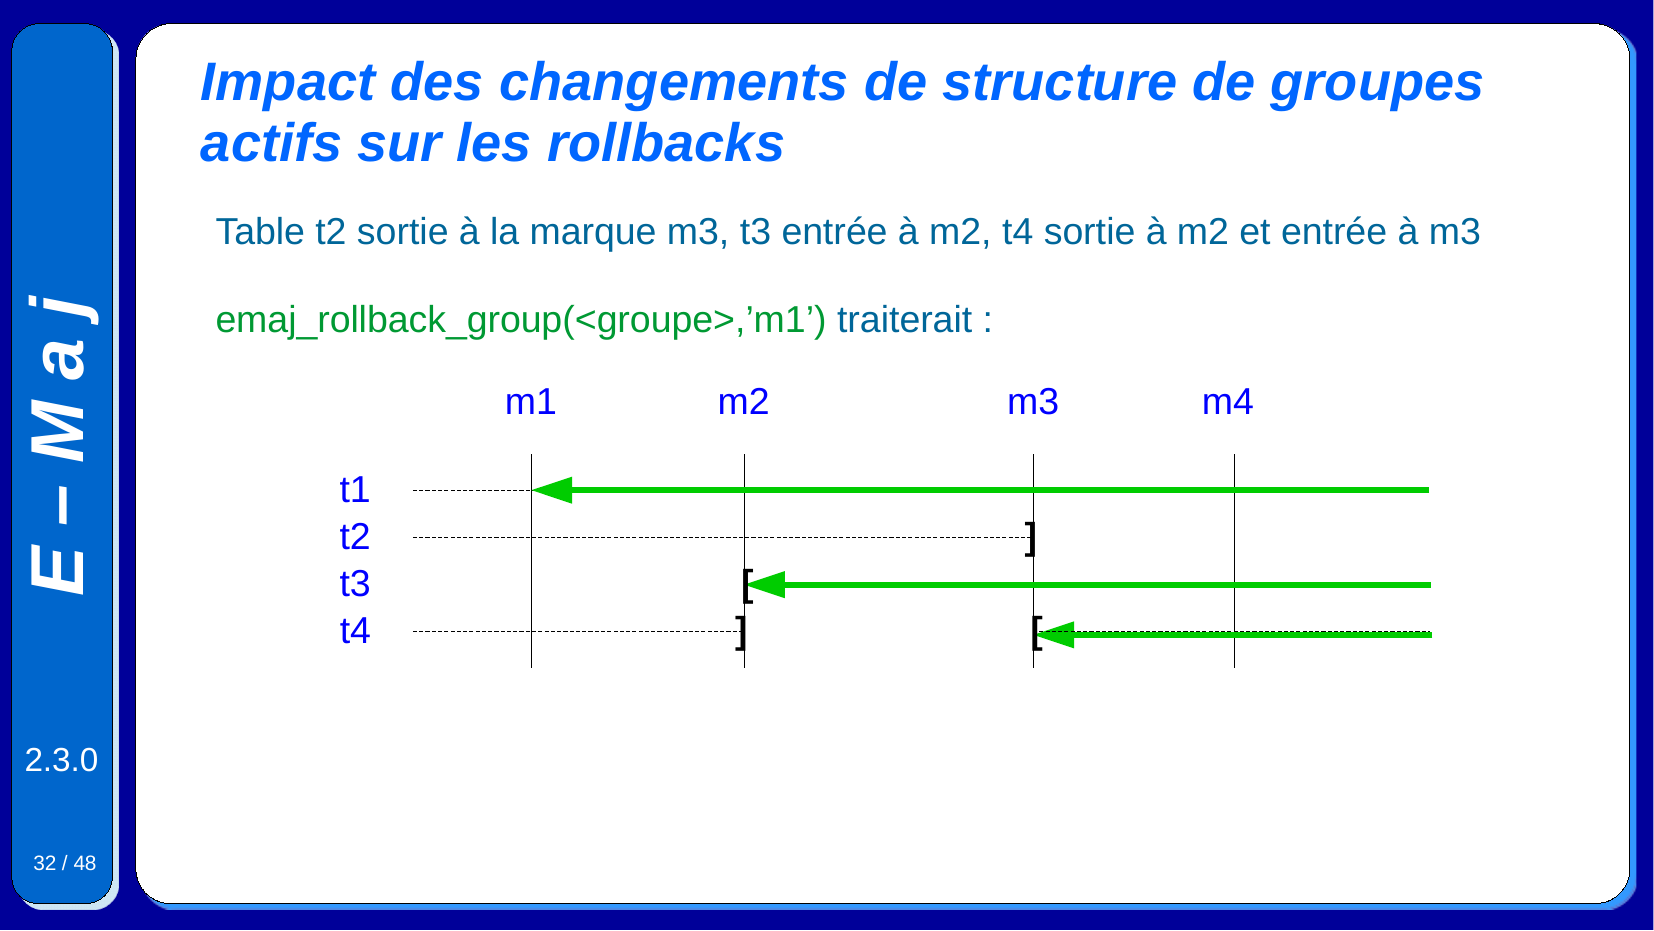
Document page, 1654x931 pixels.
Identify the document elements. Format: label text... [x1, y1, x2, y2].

text_box emaj_rollback_group(<groupe>,’m1’) traiterait : [200, 291, 1009, 349]
text_box [ [1015, 602, 1058, 660]
title Impact des changements de structure de groupes actifs sur les rollbacks [200, 34, 1575, 191]
text_box ] [720, 602, 763, 660]
text_box m1 [490, 373, 572, 430]
text_box m2 [702, 373, 785, 430]
text_box ] [1009, 507, 1053, 565]
text_box Table t2 sortie à la marque m3, t3 entrée à m2, t4 sortie à m2 et entrée à m3 [200, 203, 1507, 260]
text_box t3 [324, 555, 386, 602]
text_box t4 [324, 602, 386, 660]
text_box [ [726, 555, 769, 612]
text_box t2 [324, 507, 386, 555]
text_box m3 [992, 373, 1074, 430]
text_box t1 [324, 460, 386, 507]
text_box m4 [1187, 373, 1269, 430]
